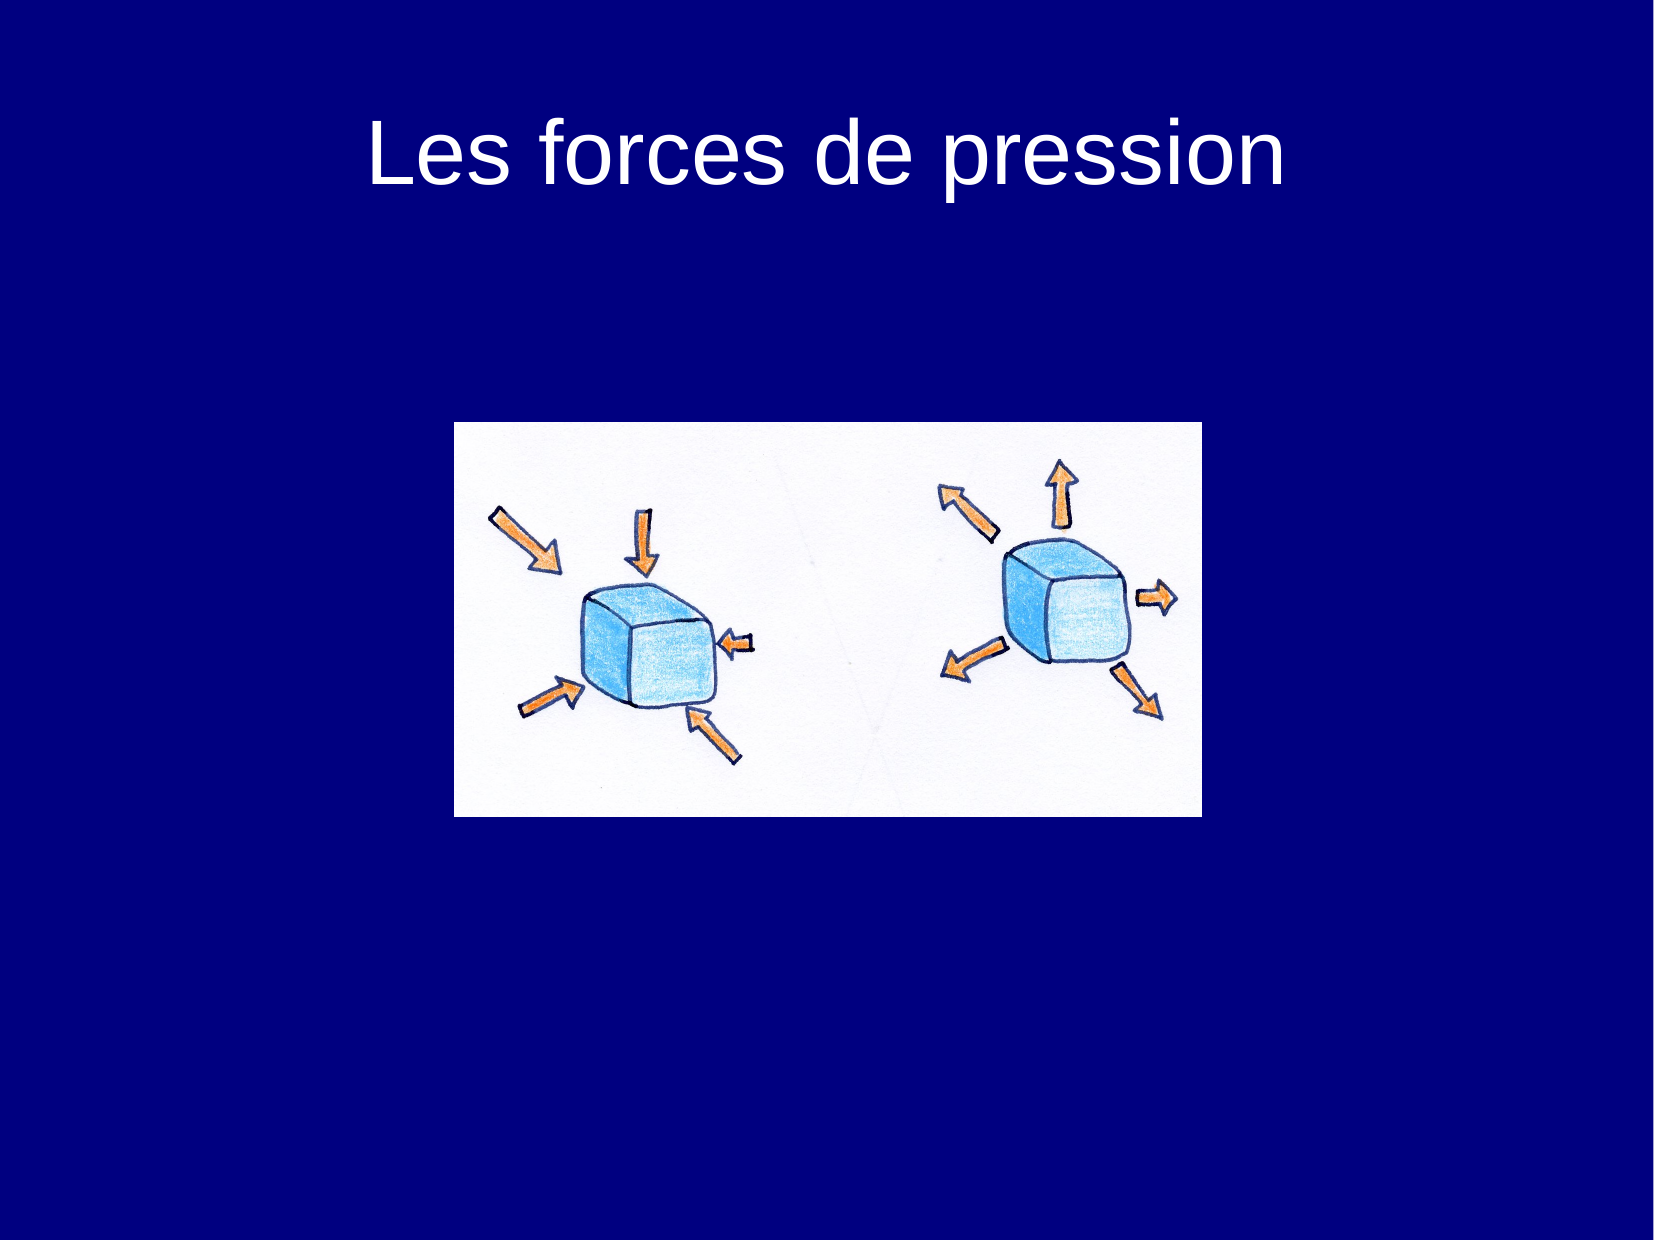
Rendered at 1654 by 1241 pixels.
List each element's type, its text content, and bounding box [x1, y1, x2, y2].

picture [454, 422, 1202, 817]
title Les forces de pression [82, 49, 1571, 257]
